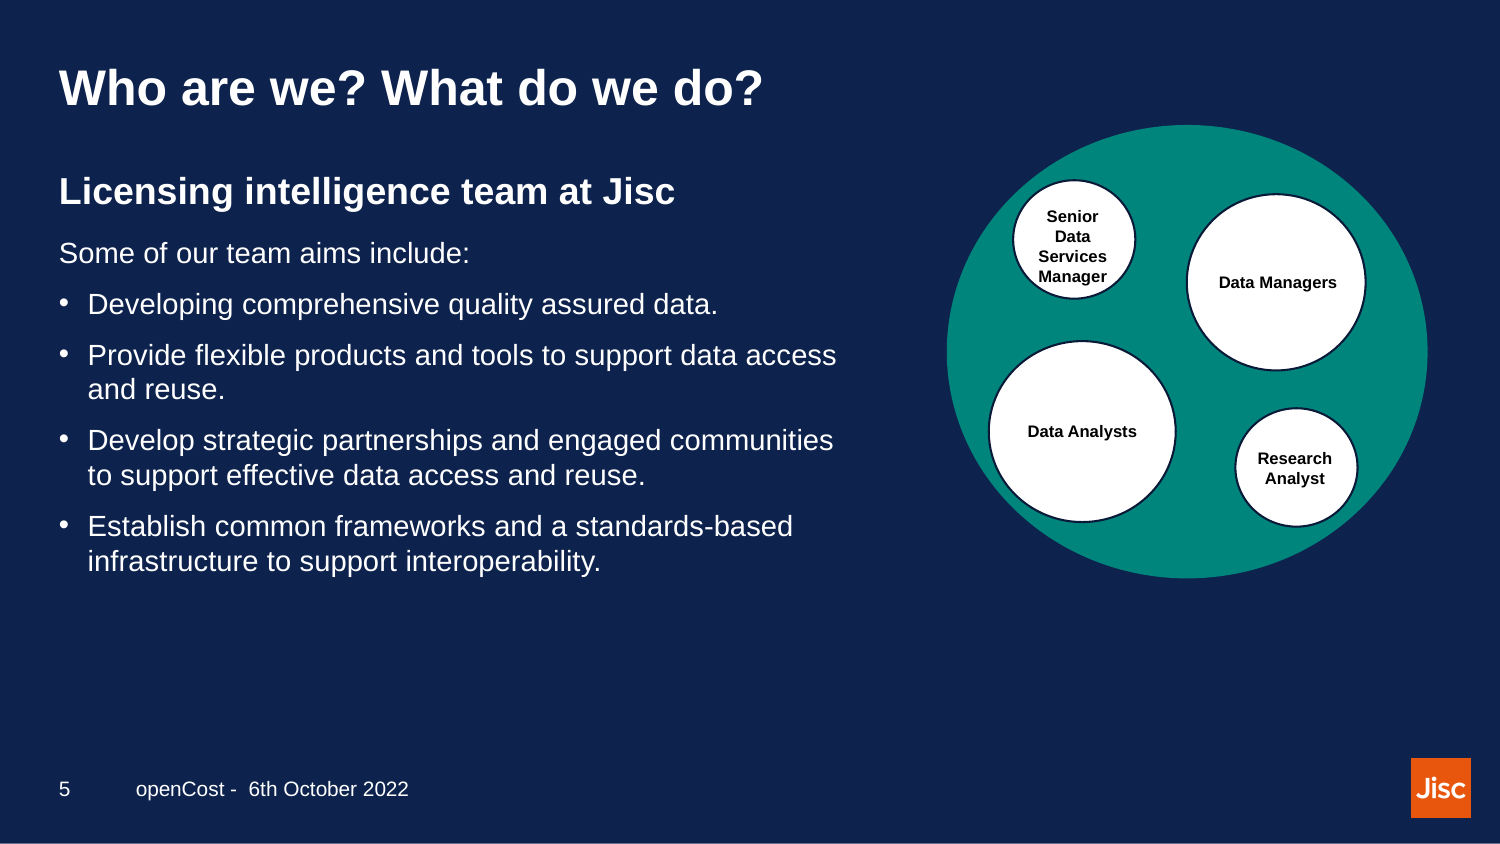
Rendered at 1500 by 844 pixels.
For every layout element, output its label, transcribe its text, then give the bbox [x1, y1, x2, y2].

text_box S [1242, 408, 1351, 440]
text_box [946, 124, 1428, 579]
picture [1411, 758, 1471, 818]
footer openCost - 6th October 2022 [135, 758, 734, 818]
text_box S [1132, 220, 1136, 259]
title Who are we? What do we do? [58, 55, 1129, 112]
text_box S [1242, 496, 1350, 527]
text_box Research Analyst [1235, 440, 1355, 496]
slide_number <number> [58, 758, 92, 818]
list Some of our team aims include: Developing comprehensive quality assured data. Provide flexible products and tools to support data access and reuse. Develop strategic partnerships and engaged communities to support effective data access and reuse. Establish common frameworks and a standards-based infrastructure to support interoperability. [58, 234, 853, 484]
text_box S [988, 341, 1176, 523]
text_box Senior Data Services Manager [1013, 198, 1132, 293]
text_box S [1048, 293, 1101, 299]
text_box Data Analysts [992, 413, 1173, 449]
list Licensing intelligence team at Jisc [58, 171, 1129, 214]
text_box S [1186, 194, 1364, 371]
text_box Data Managers [1190, 264, 1366, 300]
text_box S [1030, 180, 1118, 198]
